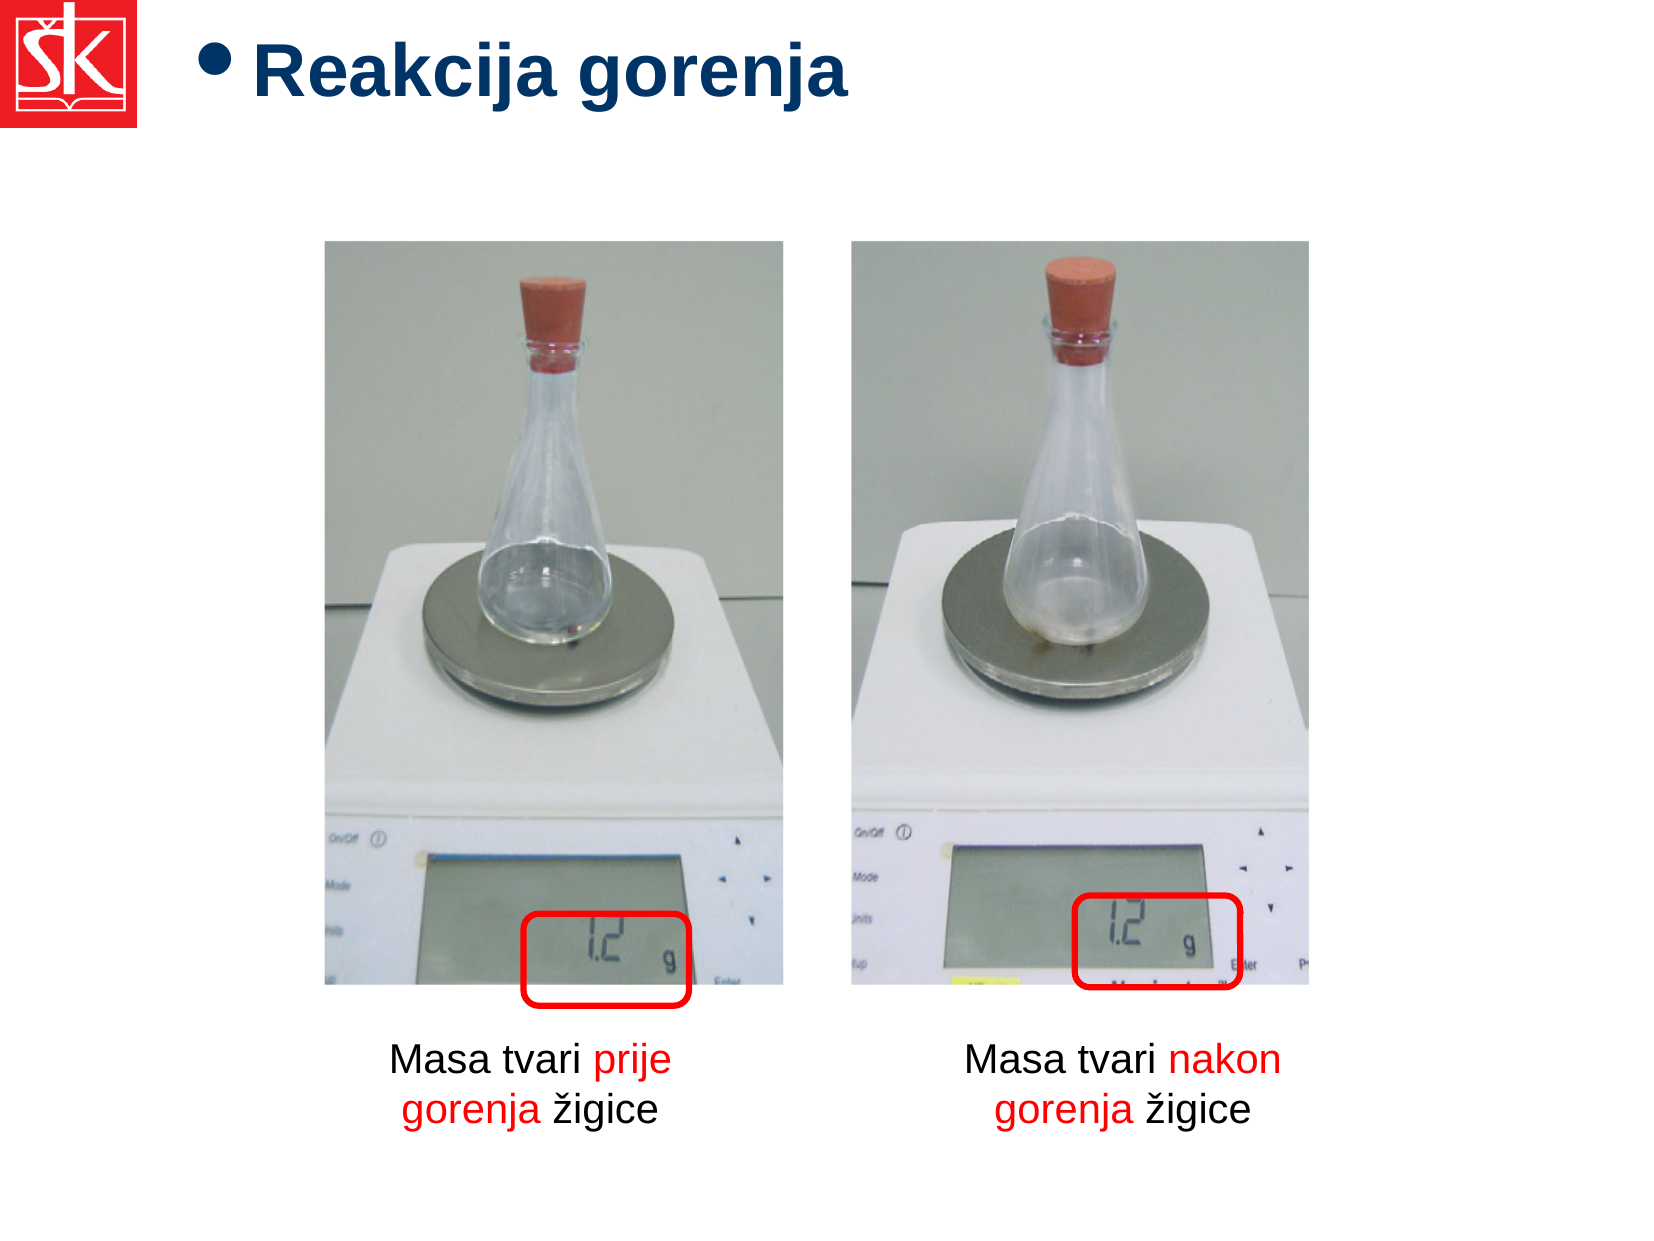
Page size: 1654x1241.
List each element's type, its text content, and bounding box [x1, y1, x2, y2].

text_box Masa tvari nakon gorenja žigice [909, 1034, 1337, 1140]
picture [248, 164, 1406, 1034]
picture [0, 0, 137, 128]
text_box Reakcija gorenja [179, 13, 1199, 152]
text_box Masa tvari prije gorenja žigice [316, 1034, 745, 1140]
